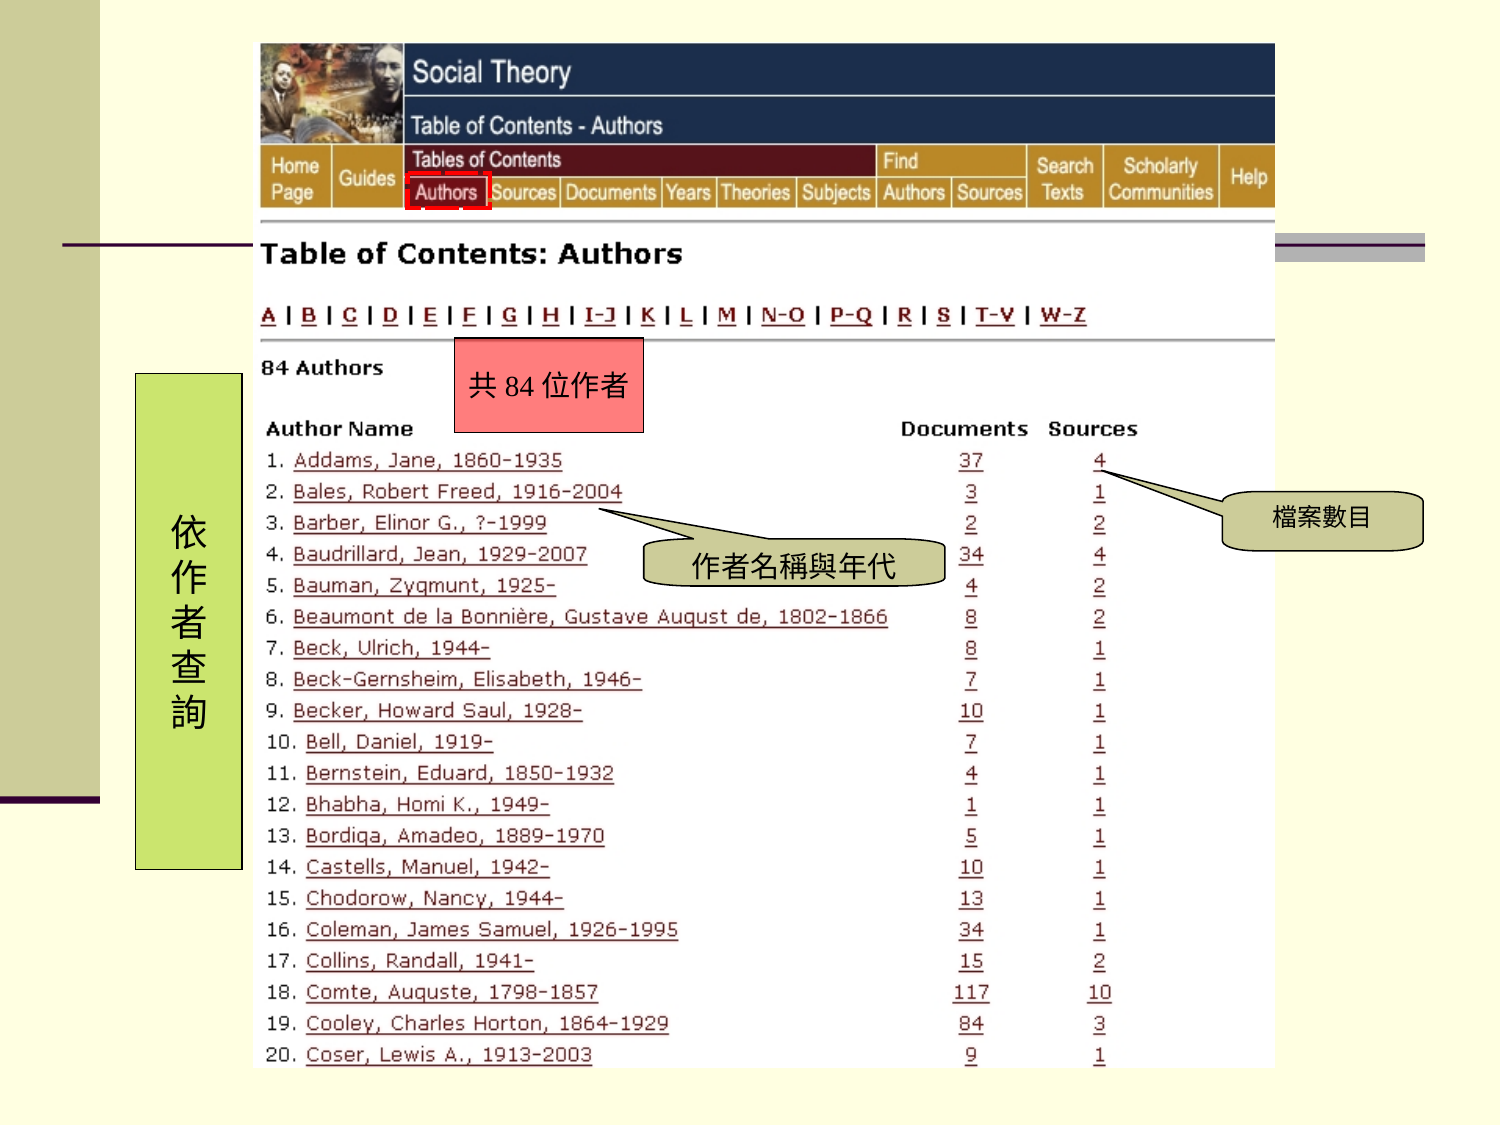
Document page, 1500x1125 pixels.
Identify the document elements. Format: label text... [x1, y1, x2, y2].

text_box 依 作 者 查 詢 [136, 373, 242, 870]
text_box 作者名稱與年代 [598, 508, 945, 587]
text_box [408, 173, 490, 208]
picture [253, 42, 1275, 1068]
text_box 檔案數目 [1101, 470, 1424, 551]
text_box 共84位作者 [455, 338, 644, 432]
